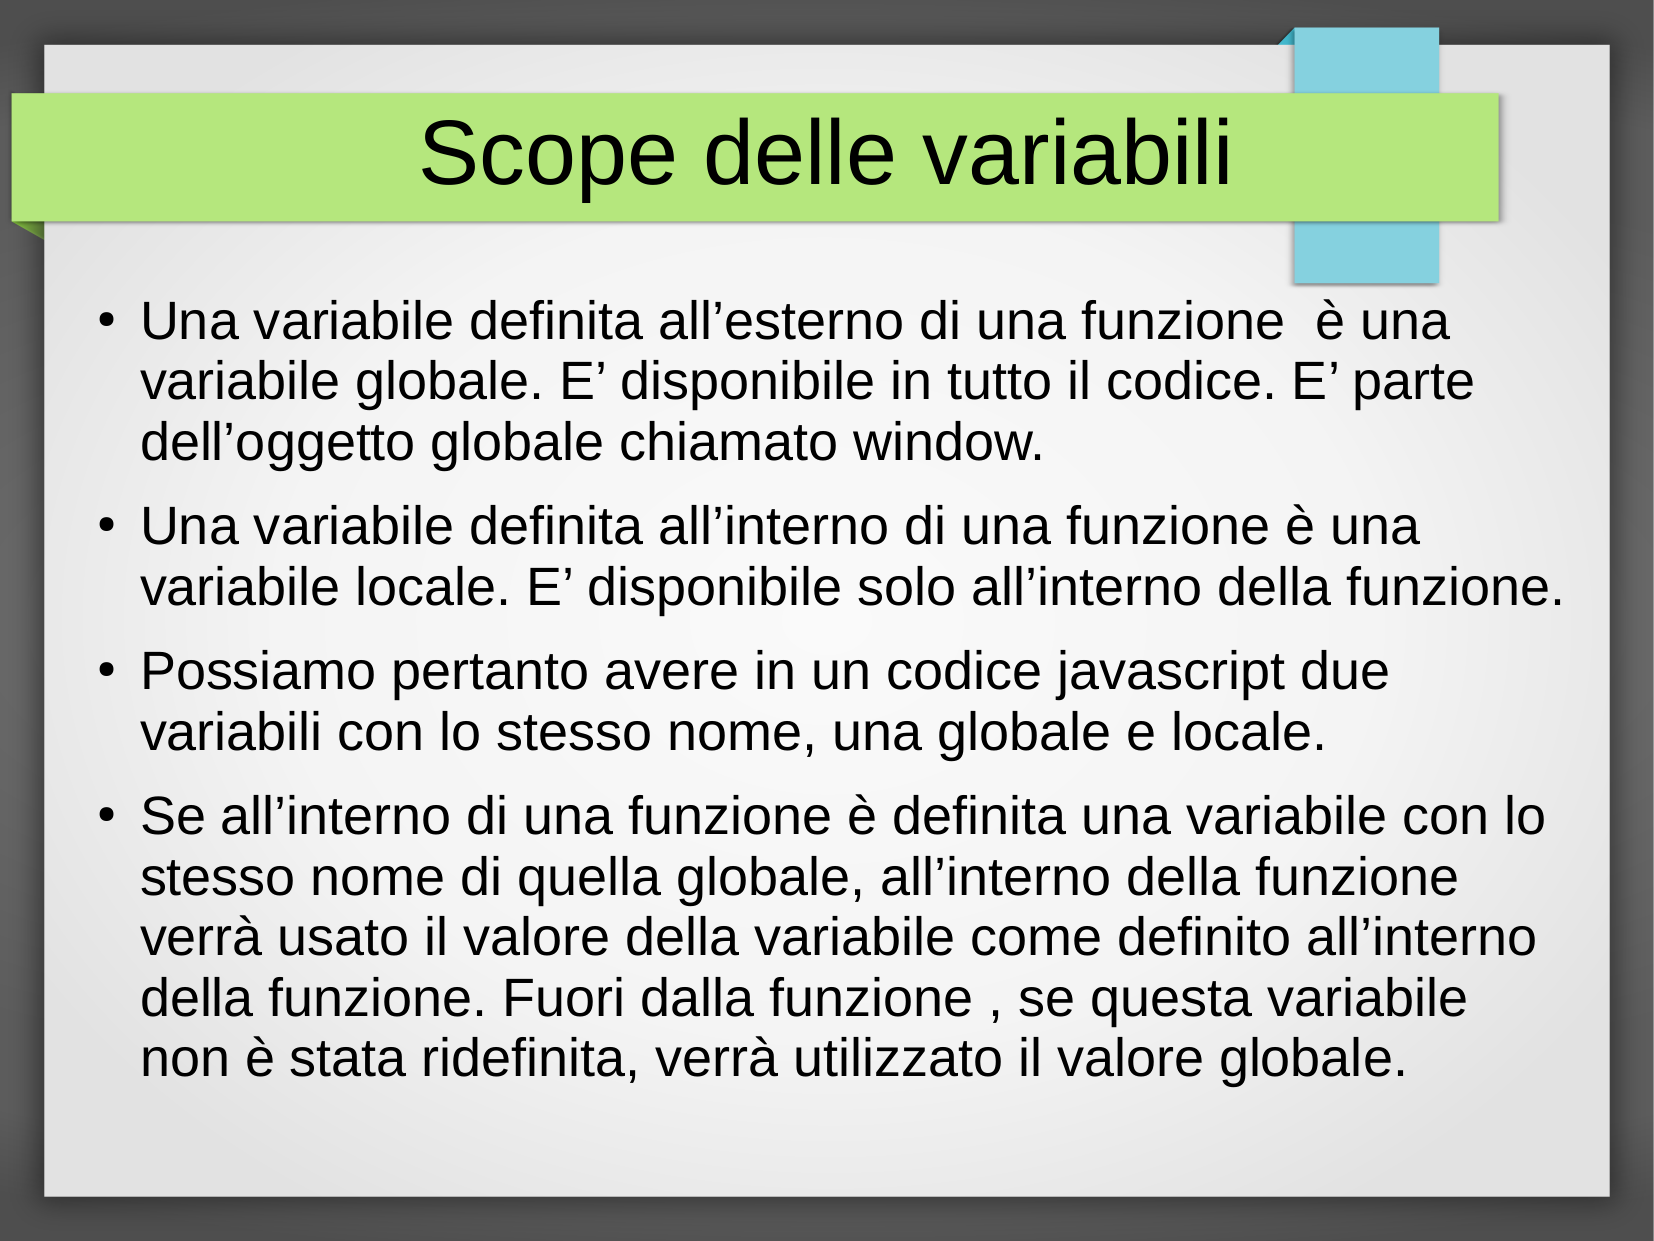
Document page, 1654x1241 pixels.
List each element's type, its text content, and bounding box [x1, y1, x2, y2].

picture [0, 0, 1654, 1241]
title Scope delle variabili [82, 49, 1571, 257]
list Una variabile definita all’esterno di una funzione è una variabile globale. E’ disponibile in tutto il codice. E’ parte dell’oggetto globale chiamato window. Una variabile definita all’interno di una funzione è una variabile locale. E’ disponibile solo all’interno della funzione. Possiamo pertanto avere in un codice javascript due variabili con lo stesso nome, una globale e locale. Se all’interno di una funzione è definita una variabile con lo stesso nome di quella globale, all’interno della funzione verrà usato il valore della variabile come definito all’interno della funzione. Fuori dalla funzione , se questa variabile non è stata ridefinita, verrà utilizzato il valore globale. [82, 290, 1571, 1182]
